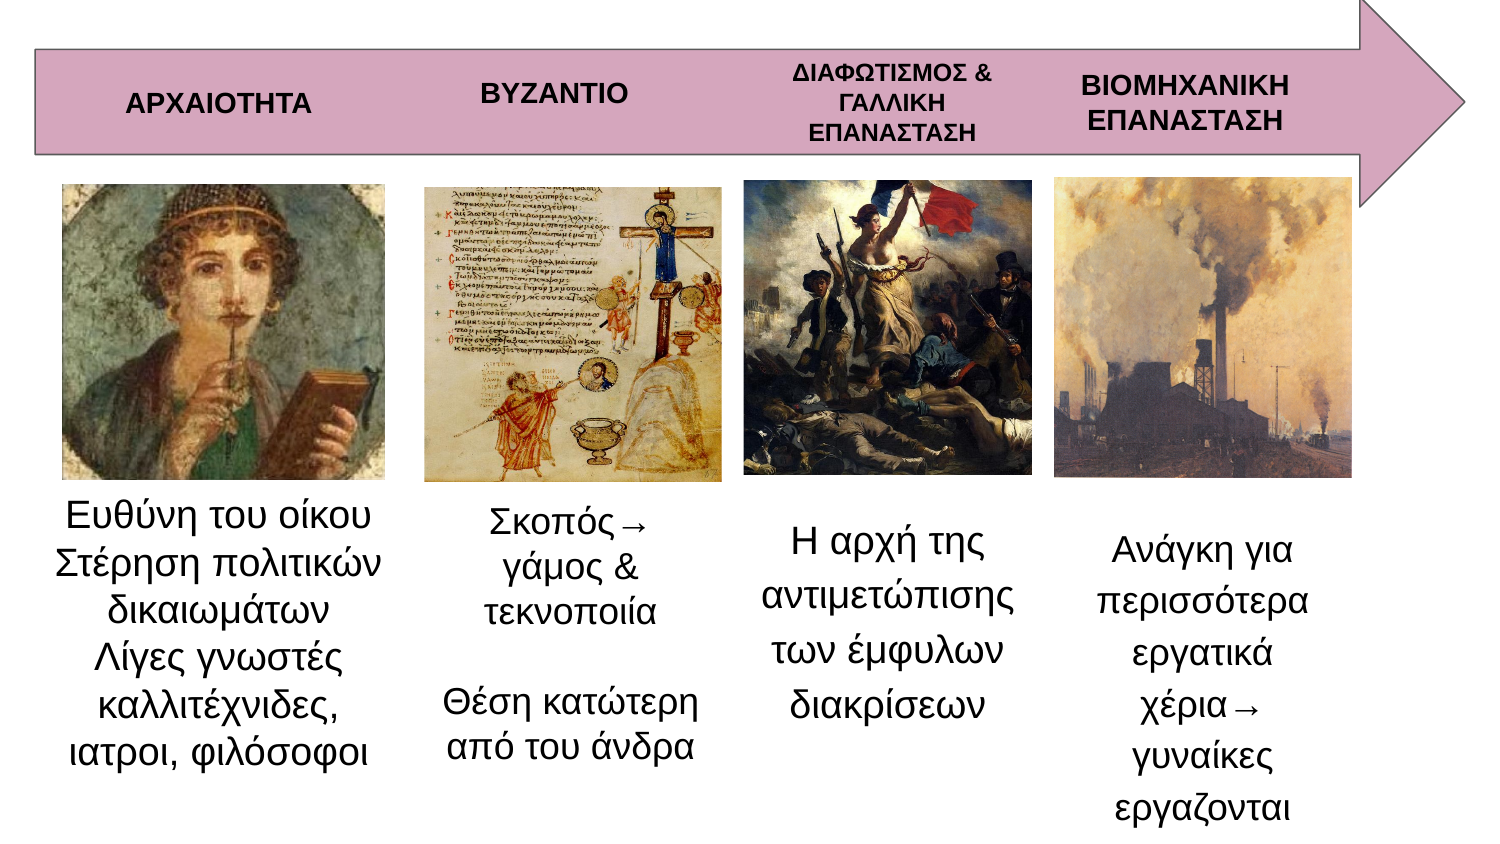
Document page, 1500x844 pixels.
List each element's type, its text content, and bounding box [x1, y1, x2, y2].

text_box ΔΙΑΦΩΤΙΣΜΟΣ & ΓΑΛΛΙΚΗ ΕΠΑΝΑΣΤΑΣΗ [743, 41, 1042, 162]
text_box ΒΥΖΑΝΤΙΟ [465, 59, 743, 125]
text_box [1042, 0, 1465, 208]
text_box Σκοπός→ γάμος & τεκνοποιία Θέση κατώτερη από του άνδρα [422, 481, 720, 782]
picture [424, 187, 722, 482]
text_box [35, 49, 743, 155]
text_box Ευθύνη του οίκου Στέρηση πολιτικών δικαιωμάτων Λίγες γνωστές καλλιτέχνιδες, ιατροι, φιλόσοφοι [35, 433, 403, 844]
text_box ΒΙΟΜΗΧΑΝΙΚΗ ΕΠΑΝΑΣΤΑΣΗ [1036, 51, 1334, 152]
text_box Ανάγκη για περισσότερα εργατικά χέρια→ γυναίκες εργαζονται [1054, 502, 1352, 844]
picture [1054, 177, 1352, 478]
picture [743, 180, 1032, 475]
picture [62, 184, 385, 480]
text_box ΑΡΧΑΙΟΤΗΤΑ [69, 69, 368, 135]
text_box Η αρχή της αντιμετώπισης των έμφυλων διακρίσεων [739, 492, 1037, 742]
